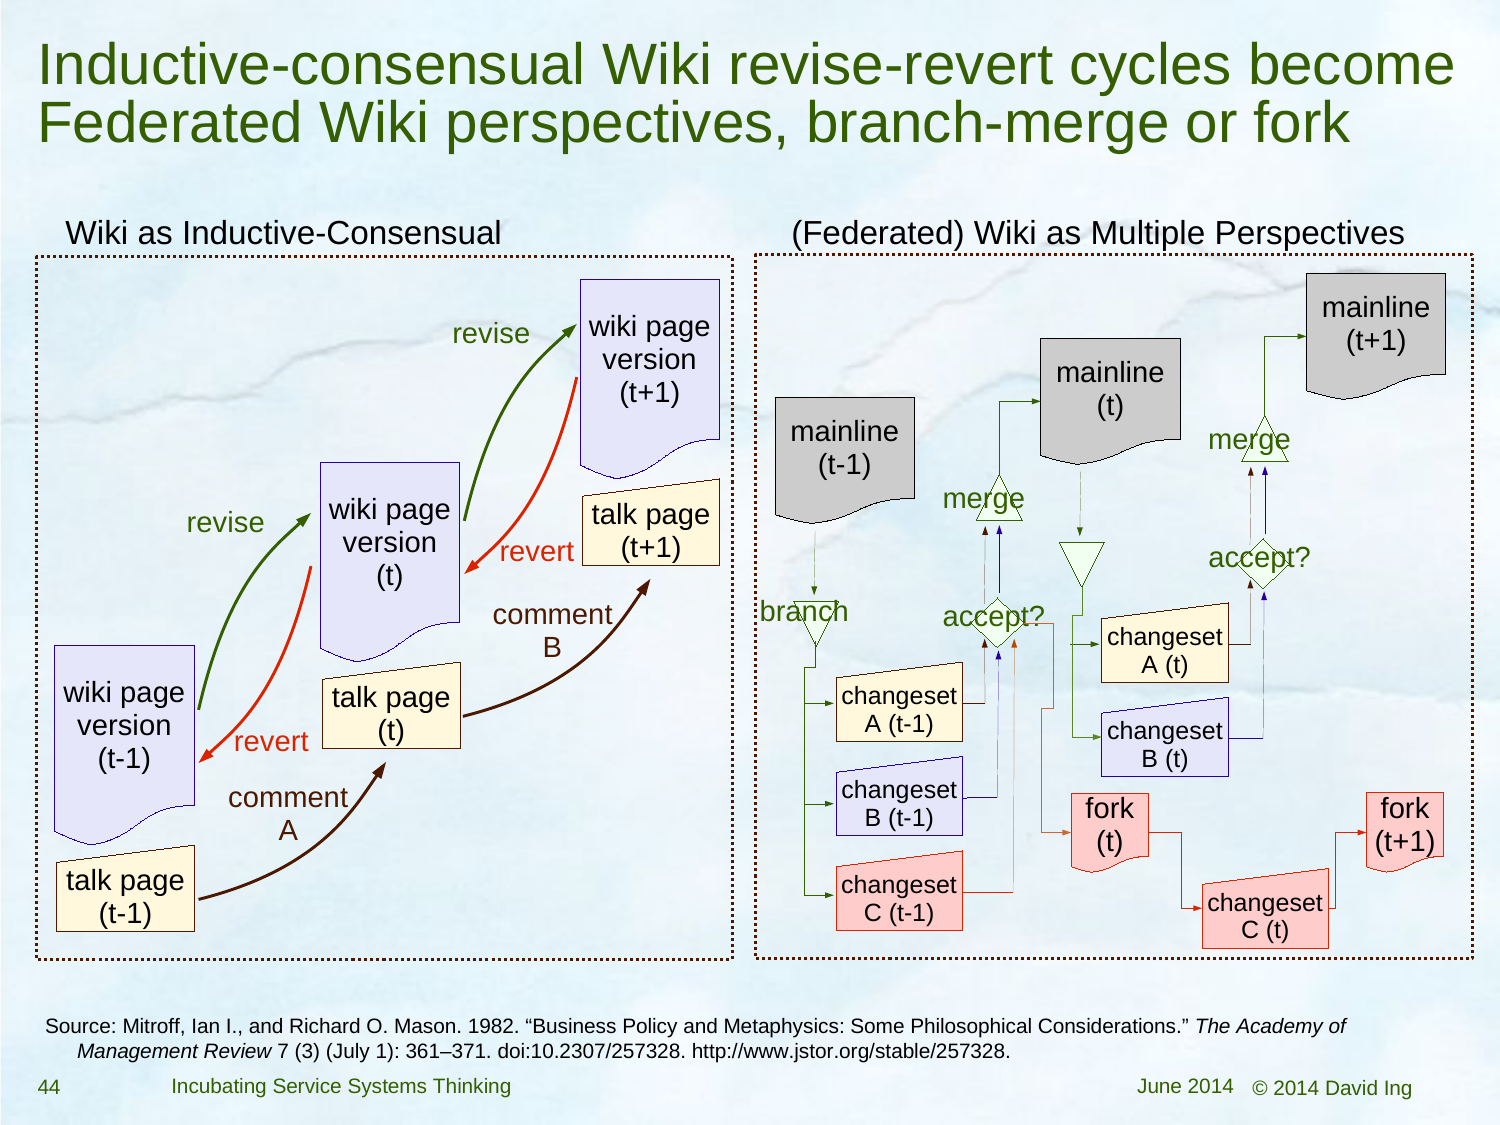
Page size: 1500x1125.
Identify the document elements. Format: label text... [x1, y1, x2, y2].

text_box changeset C (t-1) [836, 850, 963, 931]
text_box changeset B (t-1) [836, 756, 963, 836]
text_box changeset A (t-1) [836, 662, 963, 742]
text_box changeset C (t) [1202, 868, 1329, 949]
text_box fork (t+1) [1366, 792, 1444, 873]
text_box mainline (t+1) [1306, 273, 1446, 400]
text_box wiki page version (t) [320, 462, 460, 662]
picture [0, 0, 1500, 1125]
text_box fork (t) [1071, 793, 1149, 873]
text_box comment A [213, 773, 373, 855]
text_box wiki page version (t+1) [580, 279, 720, 479]
text_box revert [219, 717, 361, 772]
text_box mainline (t) [1040, 338, 1181, 465]
text_box mainline (t-1) [775, 397, 915, 524]
text_box (Federated) Wiki as Multiple Perspectives [776, 207, 1446, 260]
text_box [36, 256, 733, 960]
text_box changeset A (t) [1101, 602, 1229, 683]
text_box Source: Mitroff, Ian I., and Richard O. Mason. 1982. “Business Policy and Metaphysics: Some Philosophical Considerations.” The Academy of Management Review 7 (3) (July 1): 361–371. doi:10.2307/257328. http://www.jstor.org/stable/257328. - [30, 1005, 1441, 1066]
text_box branch [744, 587, 887, 642]
text_box talk page (t-1) [56, 845, 195, 932]
text_box merge [1193, 415, 1336, 471]
text_box revert [484, 528, 627, 583]
text_box revise [437, 309, 580, 364]
text_box changeset B (t) [1101, 697, 1229, 777]
text_box talk page (t) [322, 662, 461, 749]
text_box accept? [927, 593, 1070, 648]
text_box [755, 254, 1473, 959]
text_box revise [171, 498, 314, 553]
text_box talk page (t+1) [582, 478, 720, 566]
text_box merge [927, 474, 1070, 530]
text_box accept? [1193, 533, 1336, 589]
text_box wiki page version (t-1) [54, 645, 195, 845]
text_box Wiki as Inductive-Consensual [50, 207, 726, 260]
text_box comment B [477, 590, 637, 671]
title Inductive-consensual Wiki revise-revert cycles become Federated Wiki perspectives, branch-merge or fork [37, 37, 1463, 162]
